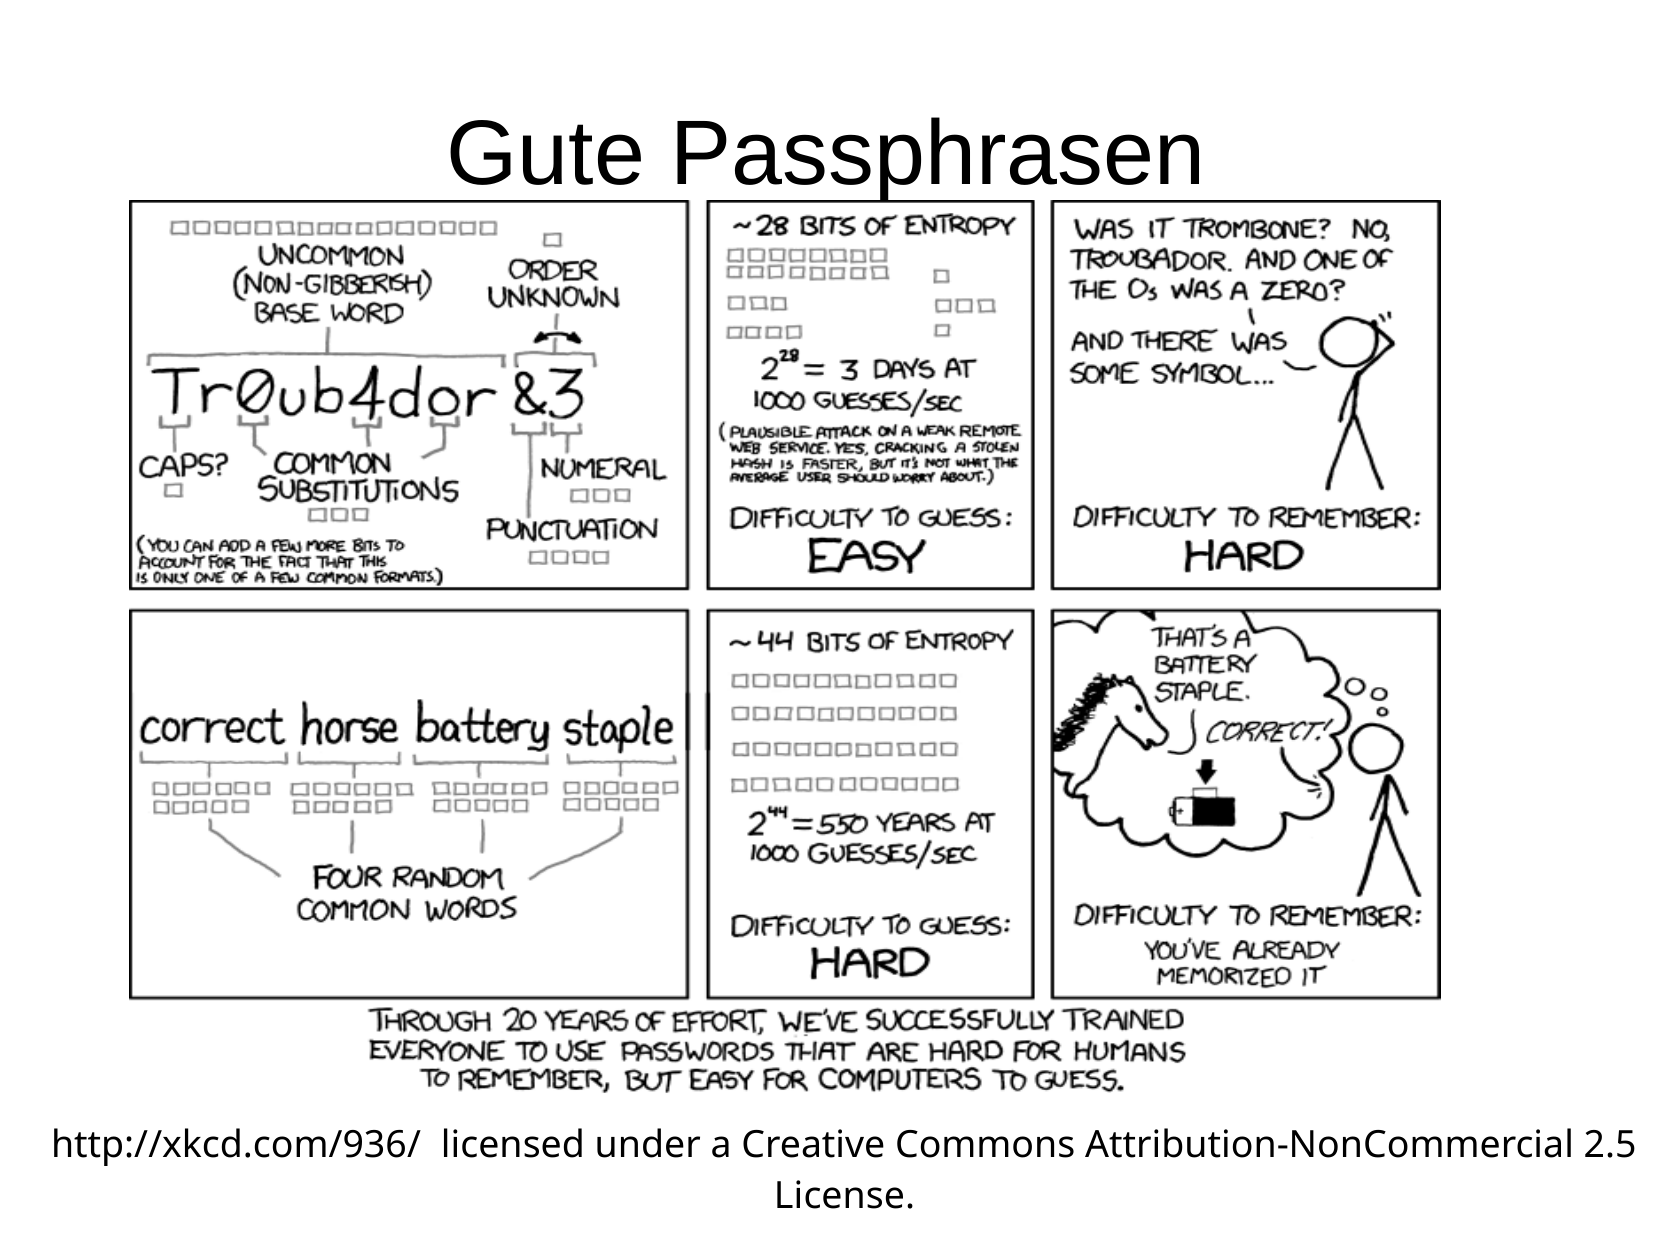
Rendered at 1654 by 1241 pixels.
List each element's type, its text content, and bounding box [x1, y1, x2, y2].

text_box http://xkcd.com/936/ licensed under a Creative Commons Attribution-NonCommercial 2.5 License. [35, 1110, 1654, 1214]
picture [129, 200, 1441, 1099]
title Gute Passphrasen [82, 49, 1571, 257]
